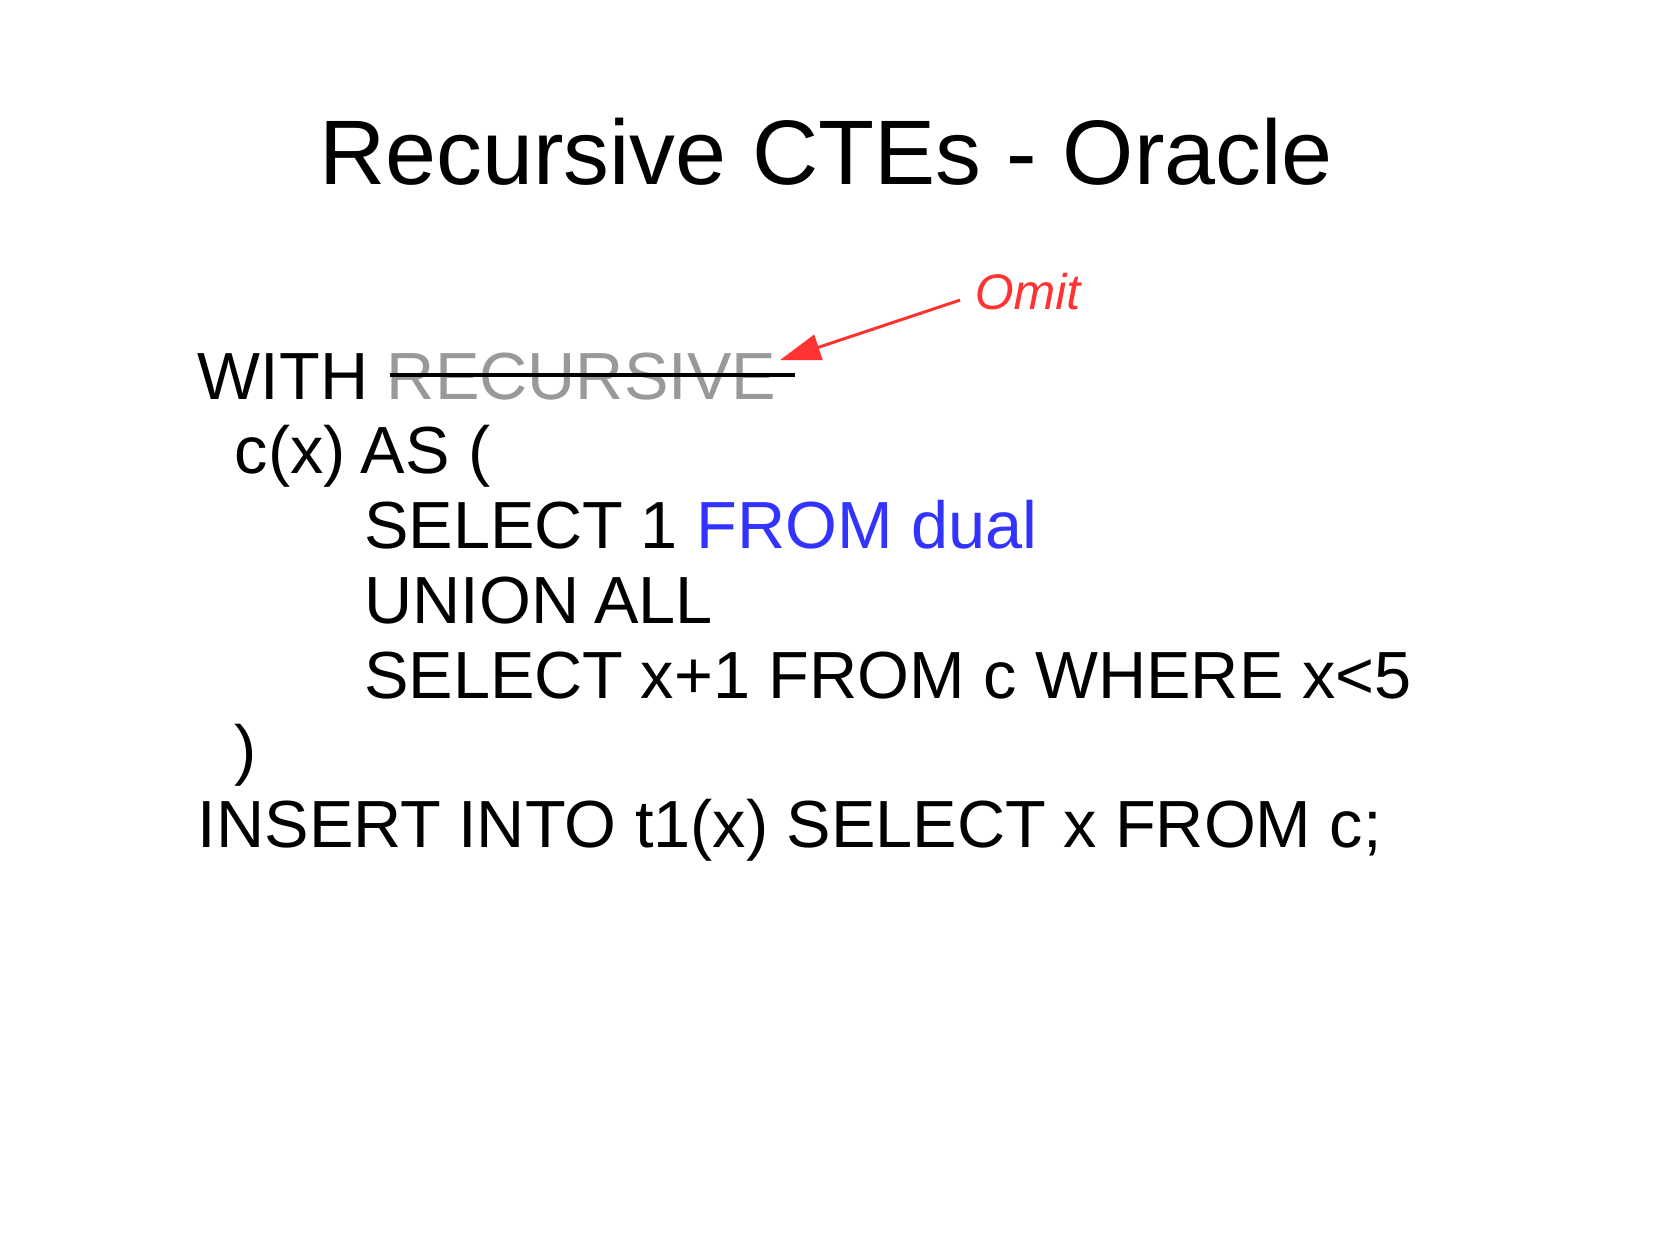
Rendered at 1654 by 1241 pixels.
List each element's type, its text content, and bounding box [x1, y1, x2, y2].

text_box Omit [960, 256, 1096, 328]
title Recursive CTEs - Oracle [82, 49, 1571, 257]
text_box WITH RECURSIVE c(x) AS ( SELECT 1 FROM dual UNION ALL SELECT x+1 FROM c WHERE x<5 ) INSERT INTO t1(x) SELECT x FROM c; [183, 331, 1429, 870]
